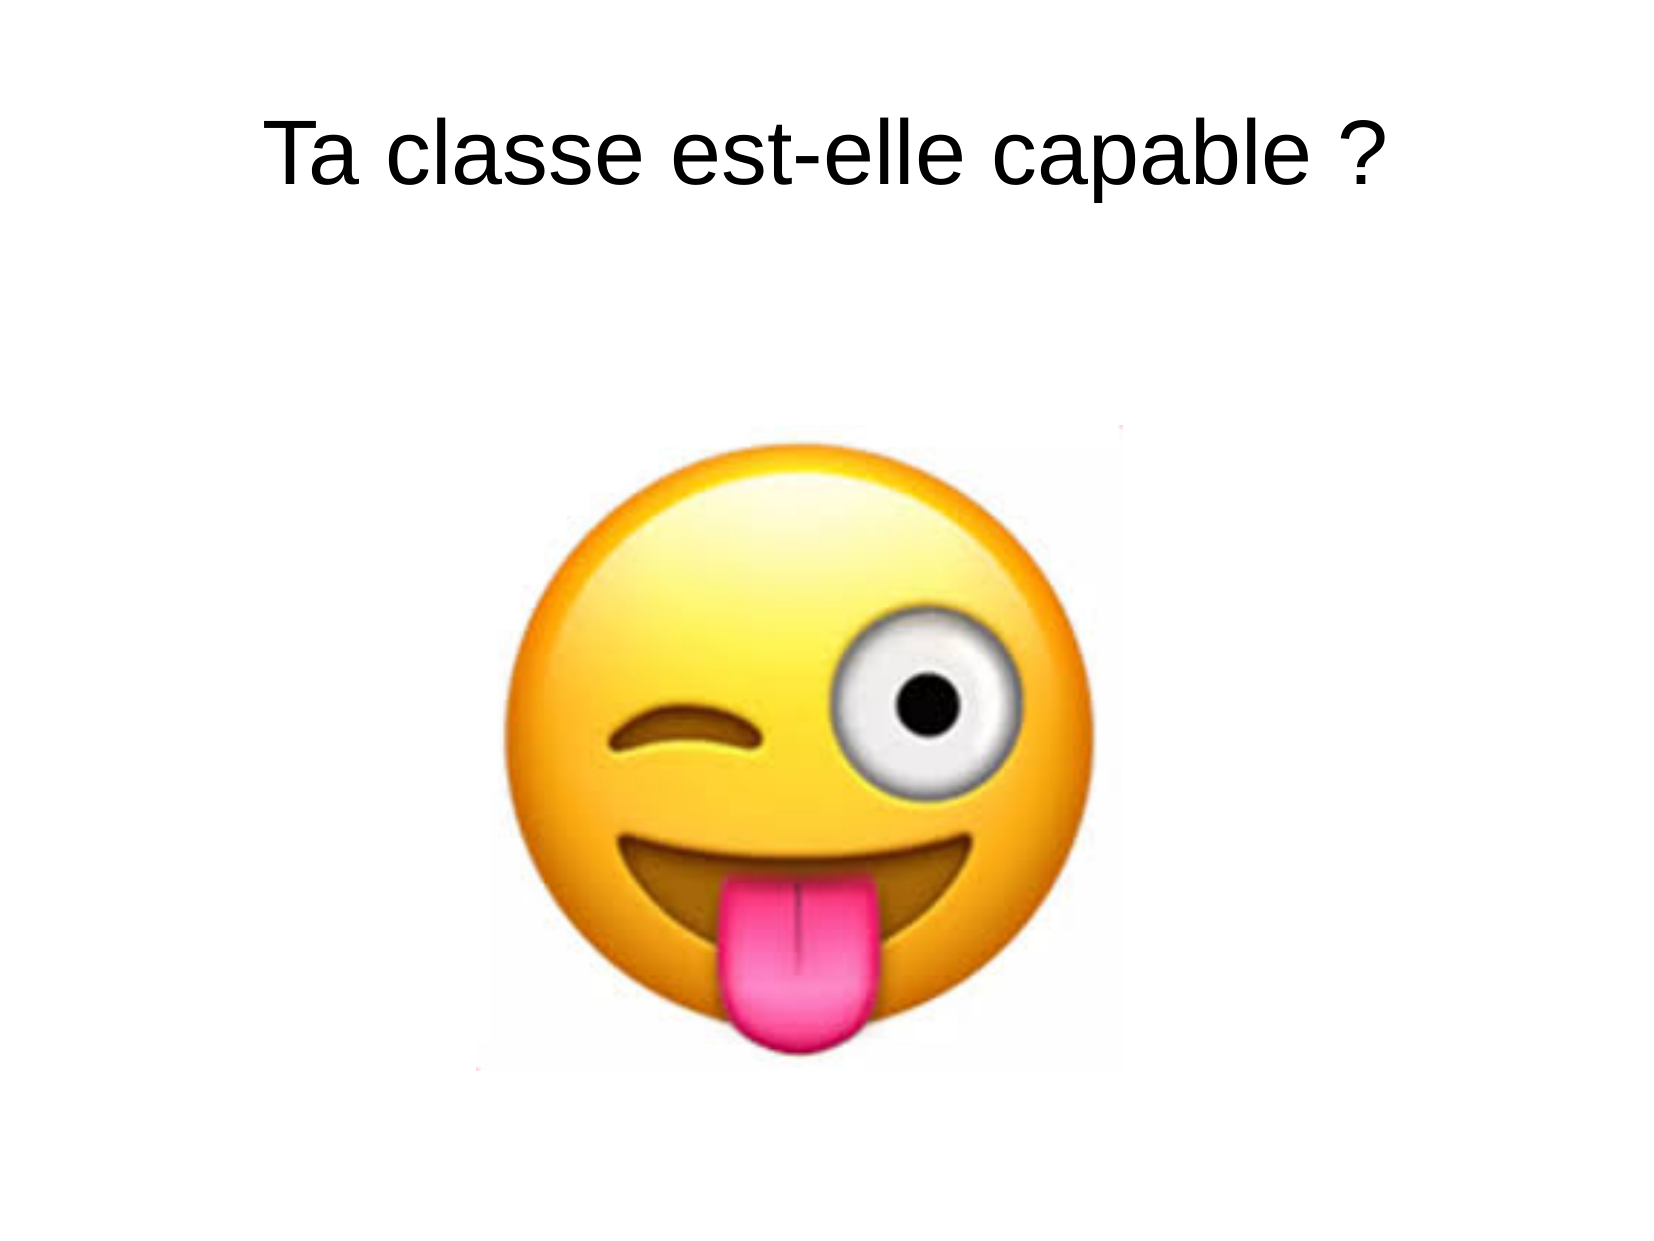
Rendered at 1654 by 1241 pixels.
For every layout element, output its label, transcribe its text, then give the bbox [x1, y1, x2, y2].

picture [476, 425, 1123, 1071]
title Ta classe est-elle capable ? [82, 49, 1571, 257]
